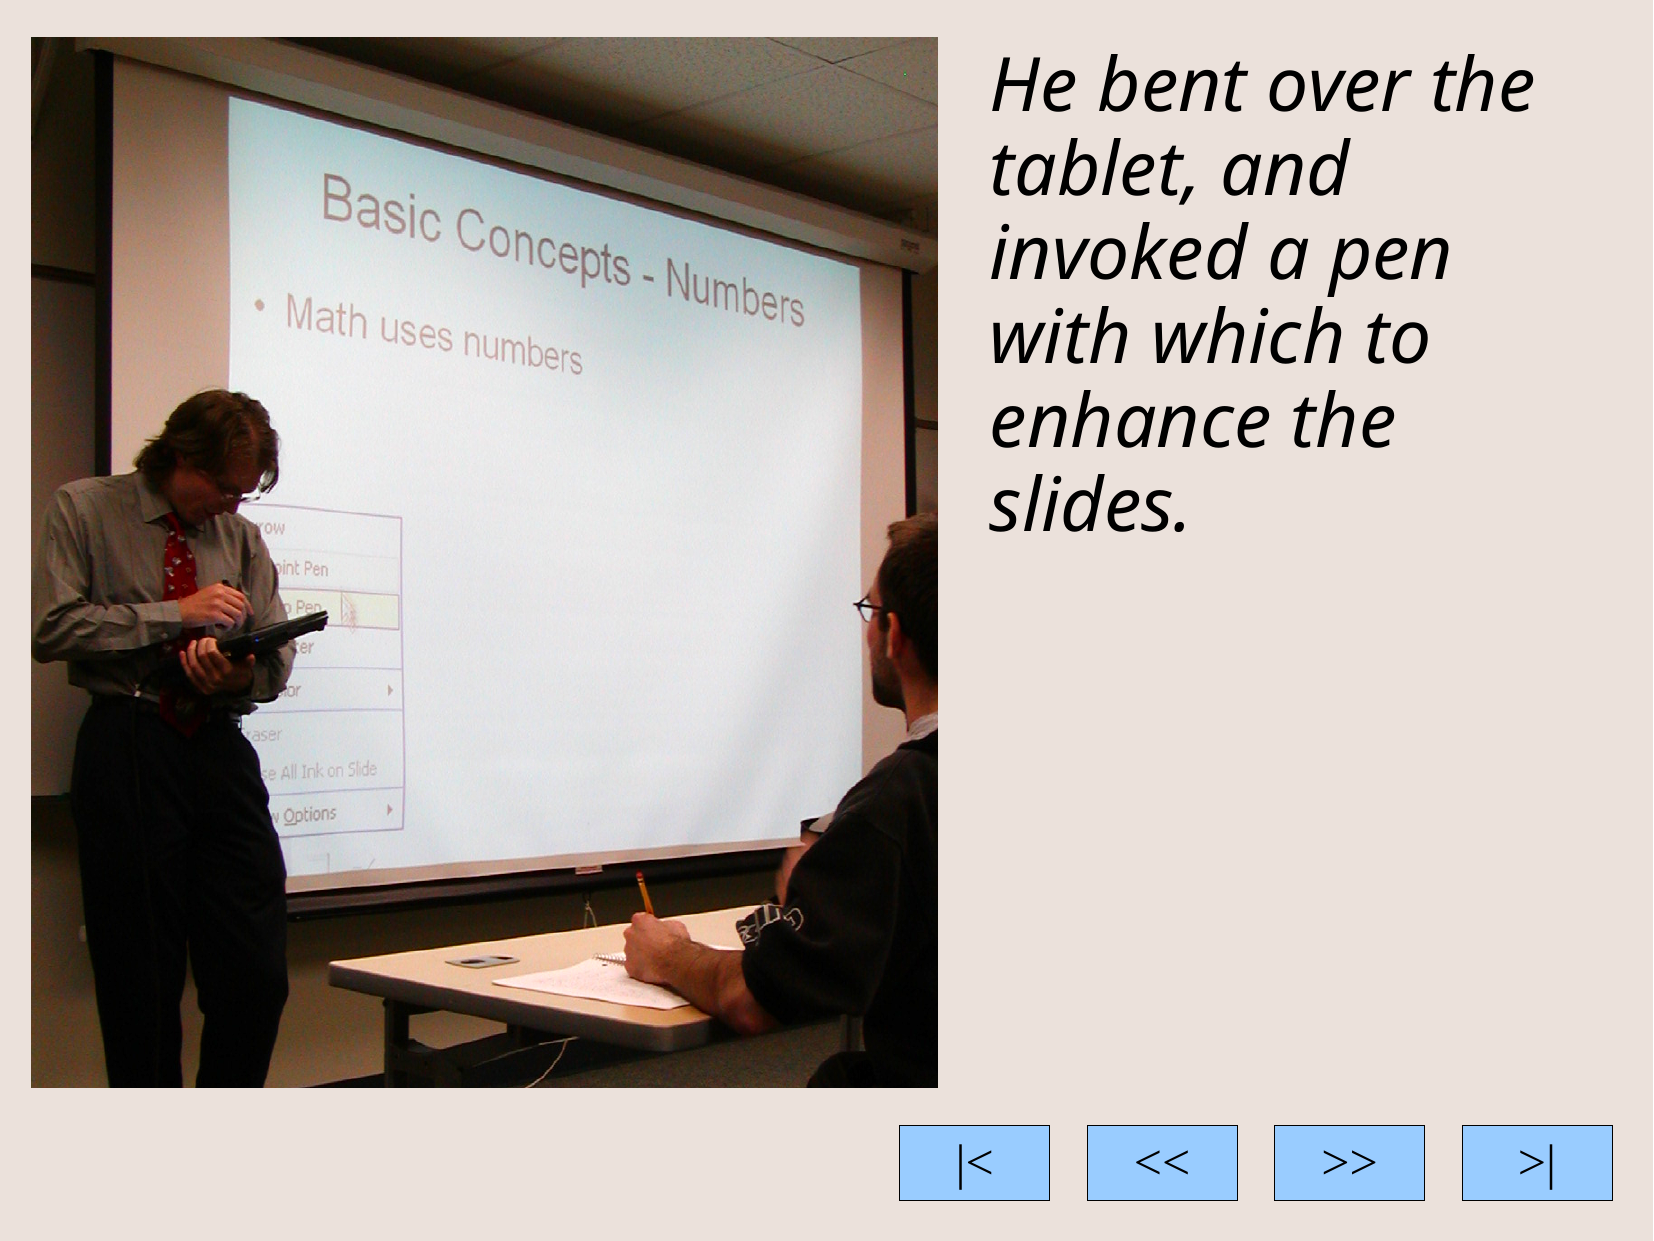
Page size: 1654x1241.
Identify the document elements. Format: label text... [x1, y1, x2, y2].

picture [31, 37, 938, 1088]
text_box He bent over the tablet, and invoked a pen with which to enhance the slides. [975, 37, 1613, 445]
